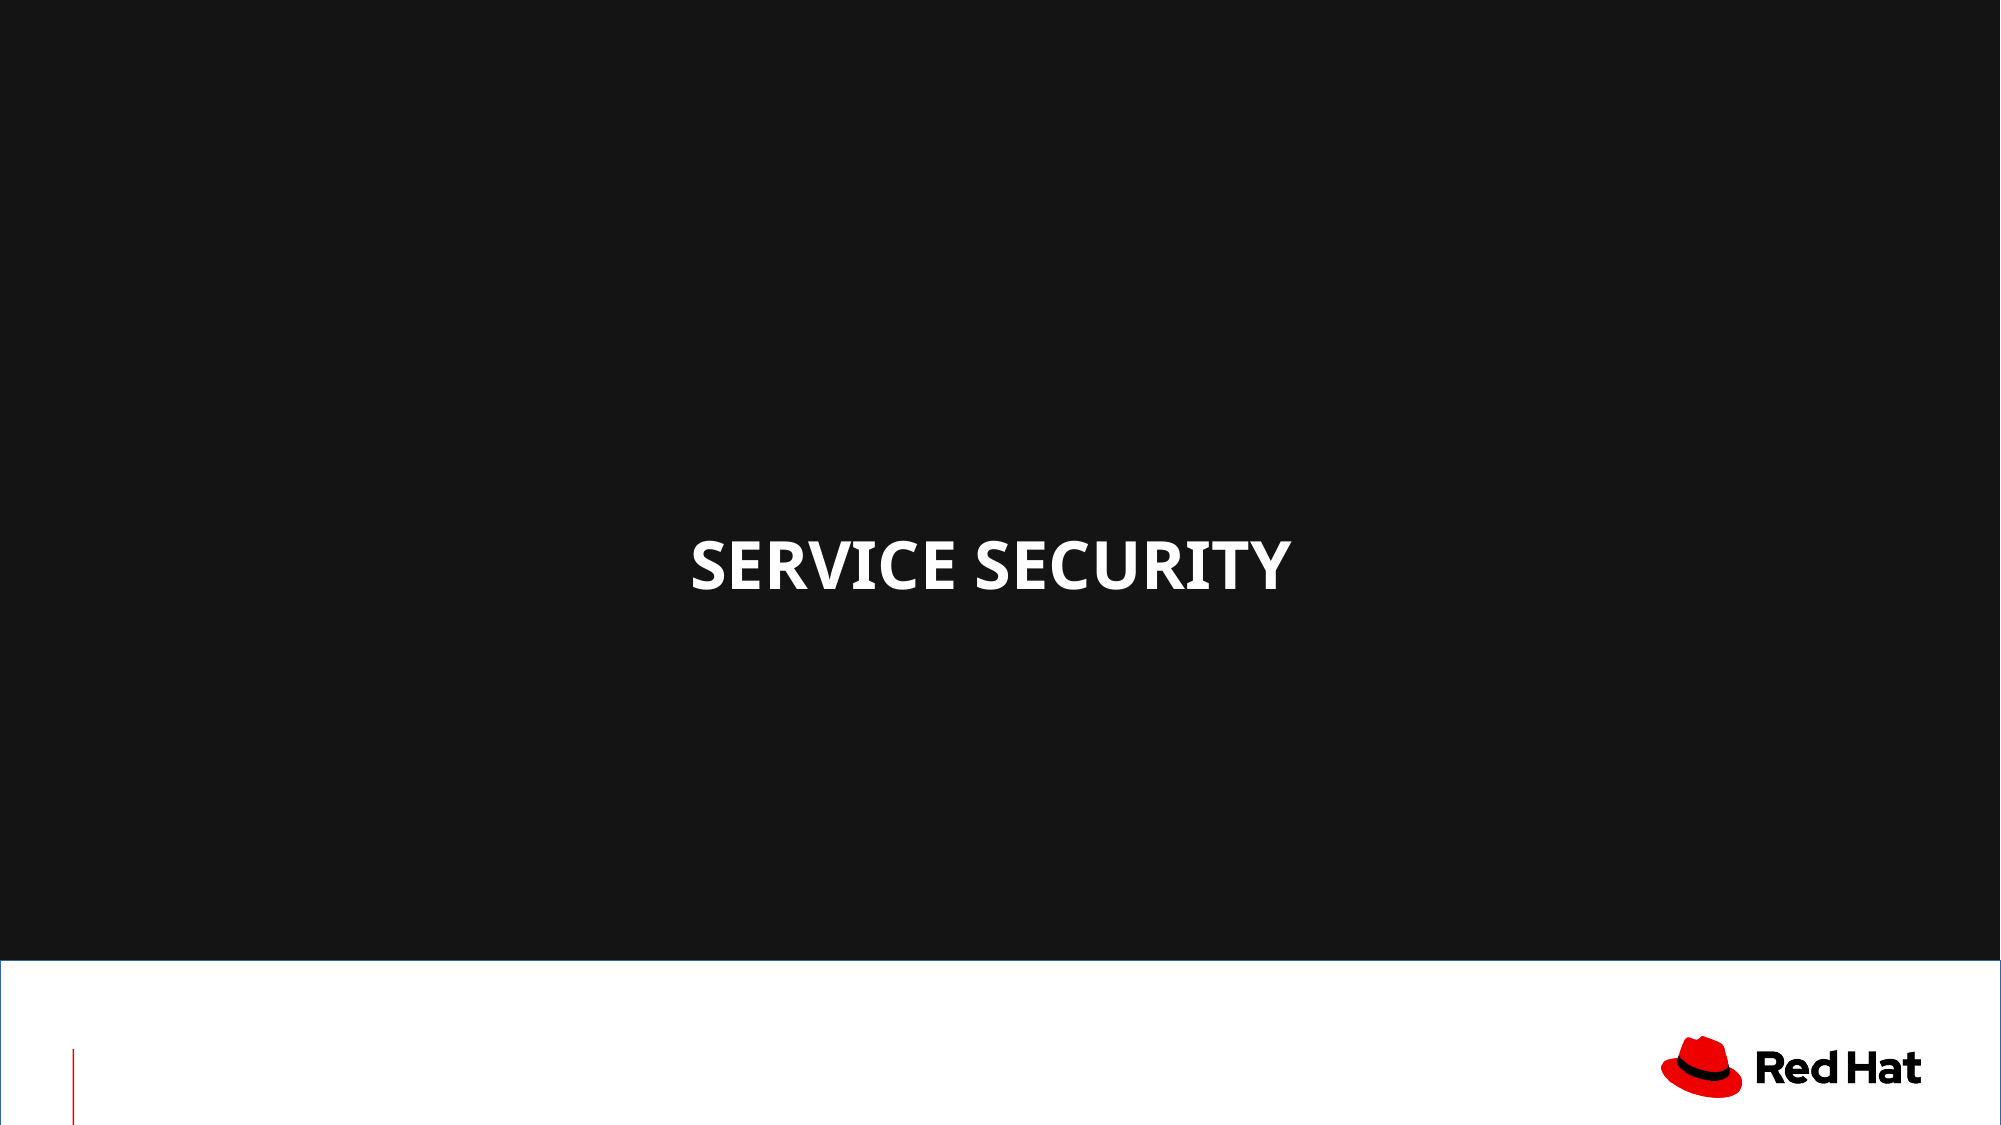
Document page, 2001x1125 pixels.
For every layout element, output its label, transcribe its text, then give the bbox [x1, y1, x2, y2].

title SERVICE SECURITY [180, 363, 1820, 762]
picture [1661, 1036, 1921, 1098]
